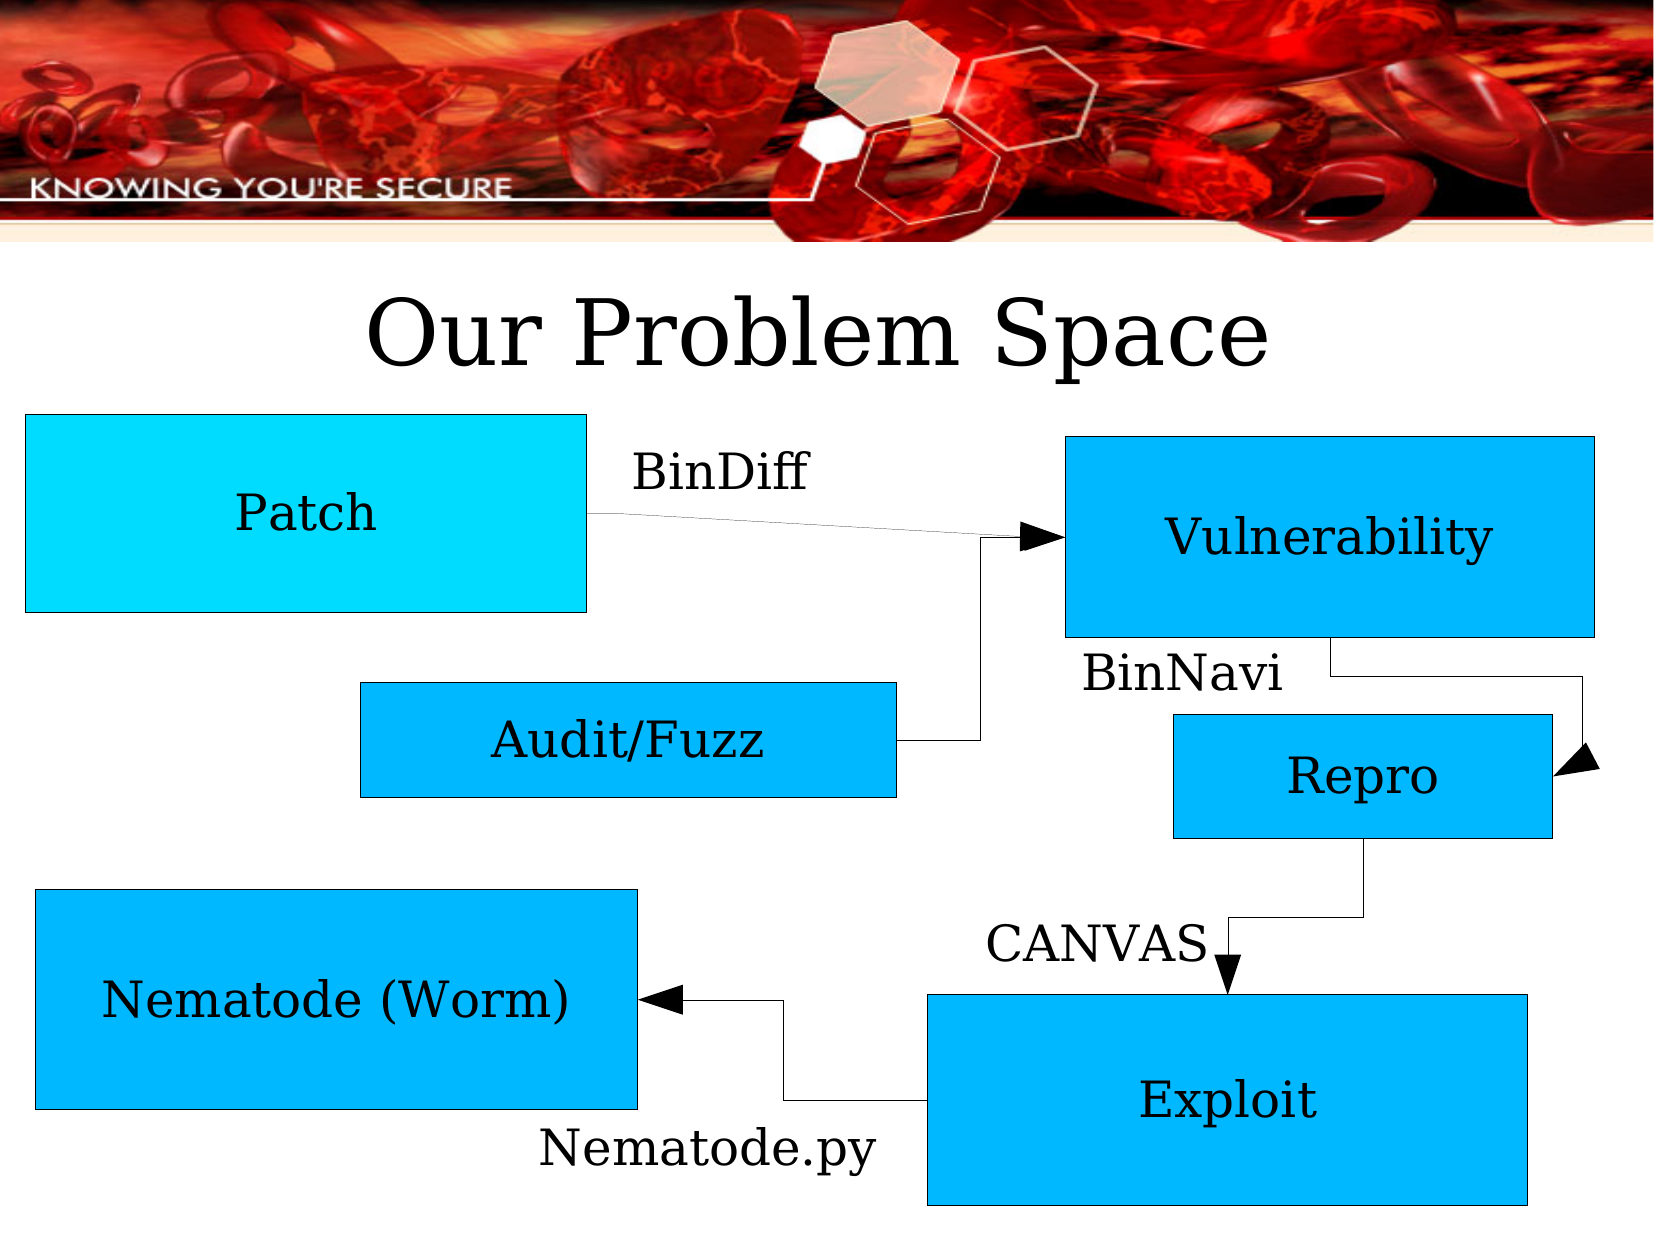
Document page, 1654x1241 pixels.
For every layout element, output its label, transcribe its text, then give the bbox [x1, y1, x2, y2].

text_box Nematode (Worm) [35, 889, 638, 1110]
text_box BinNavi [1081, 644, 1305, 703]
title Our Problem Space [113, 230, 1526, 438]
picture [0, 0, 1654, 242]
text_box Exploit [927, 994, 1528, 1206]
text_box Patch [25, 414, 587, 613]
text_box BinDiff [631, 443, 935, 502]
text_box Vulnerability [1065, 436, 1595, 638]
text_box Audit/Fuzz [360, 682, 897, 798]
text_box Repro [1173, 714, 1553, 839]
text_box Nematode.py [538, 1119, 897, 1178]
text_box CANVAS [985, 915, 1282, 974]
